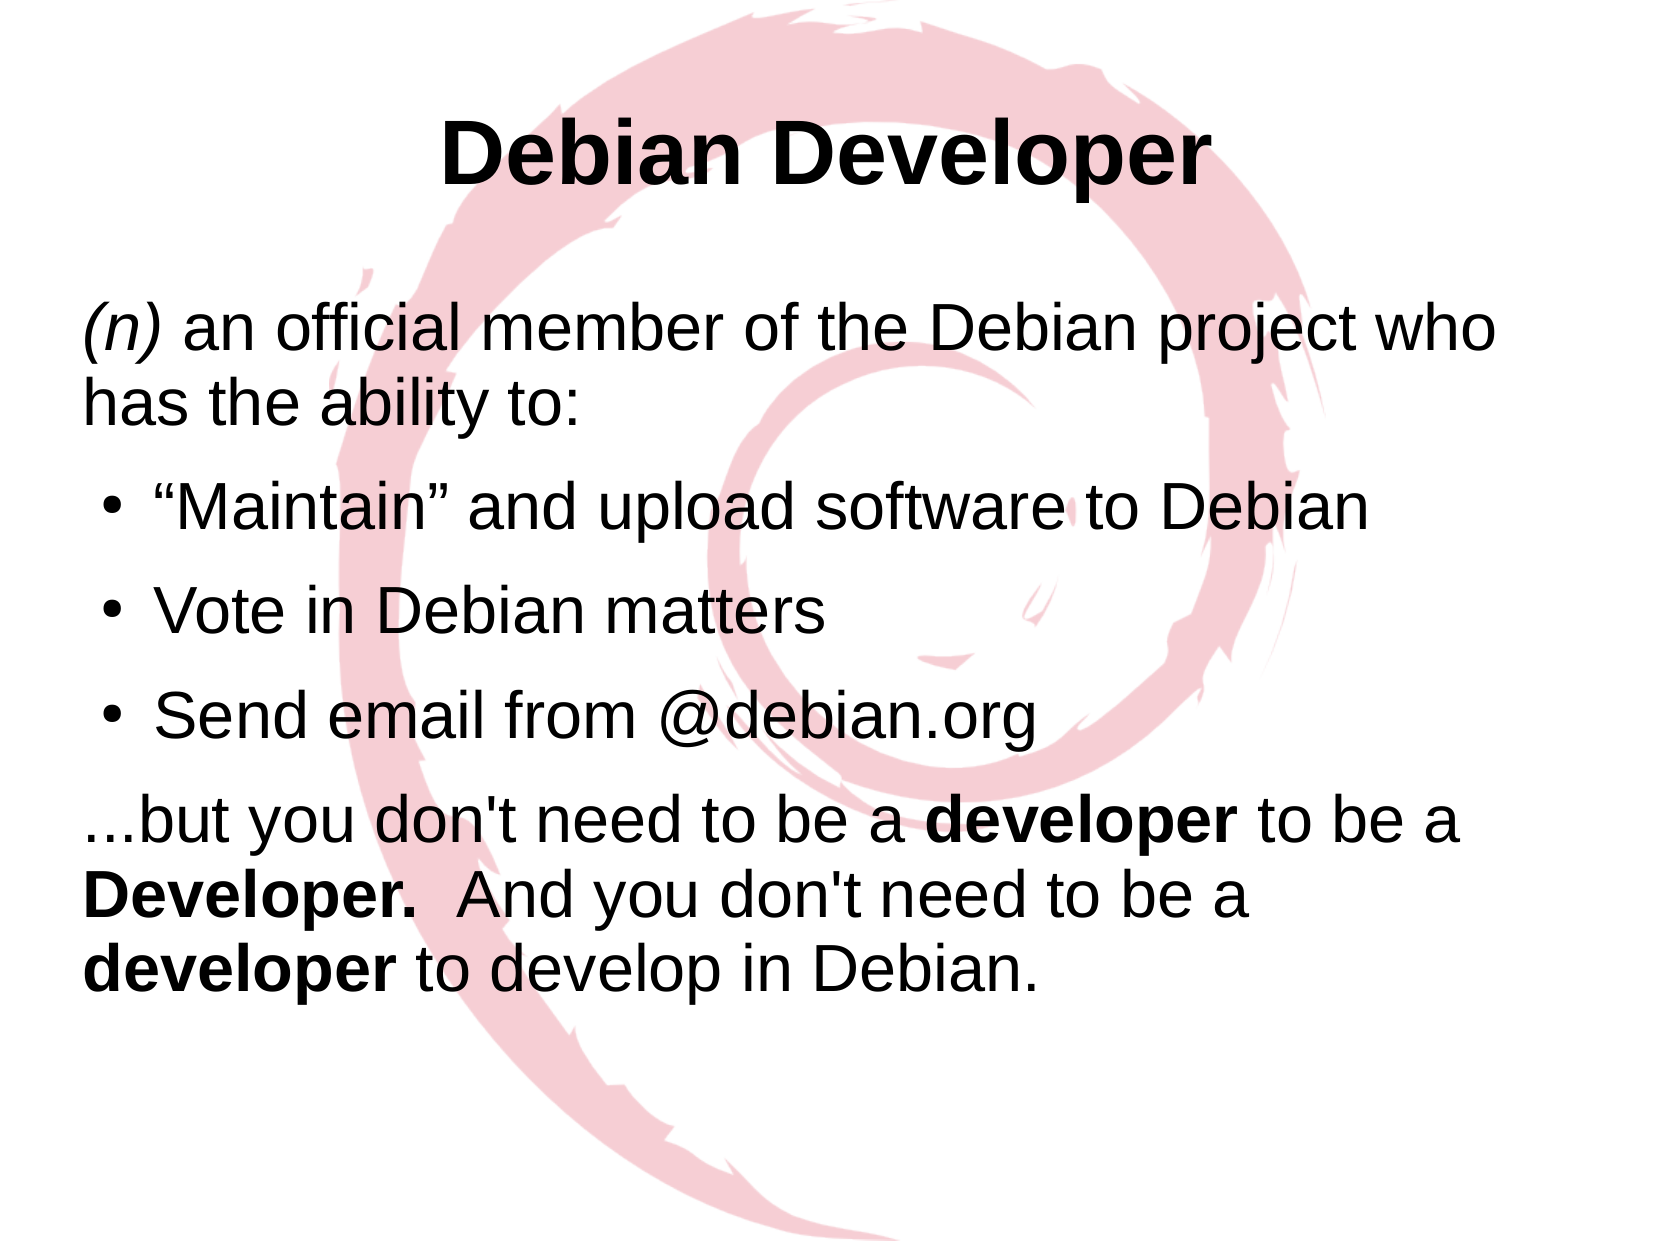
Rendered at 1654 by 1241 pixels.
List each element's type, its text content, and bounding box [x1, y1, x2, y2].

list (n) an official member of the Debian project who has the ability to: “Maintain” and upload software to Debian Vote in Debian matters Send email from @debian.org ...but you don't need to be a developer to be a Developer. And you don't need to be a developer to develop in Debian. [82, 290, 1571, 1109]
title Debian Developer [82, 49, 1571, 257]
